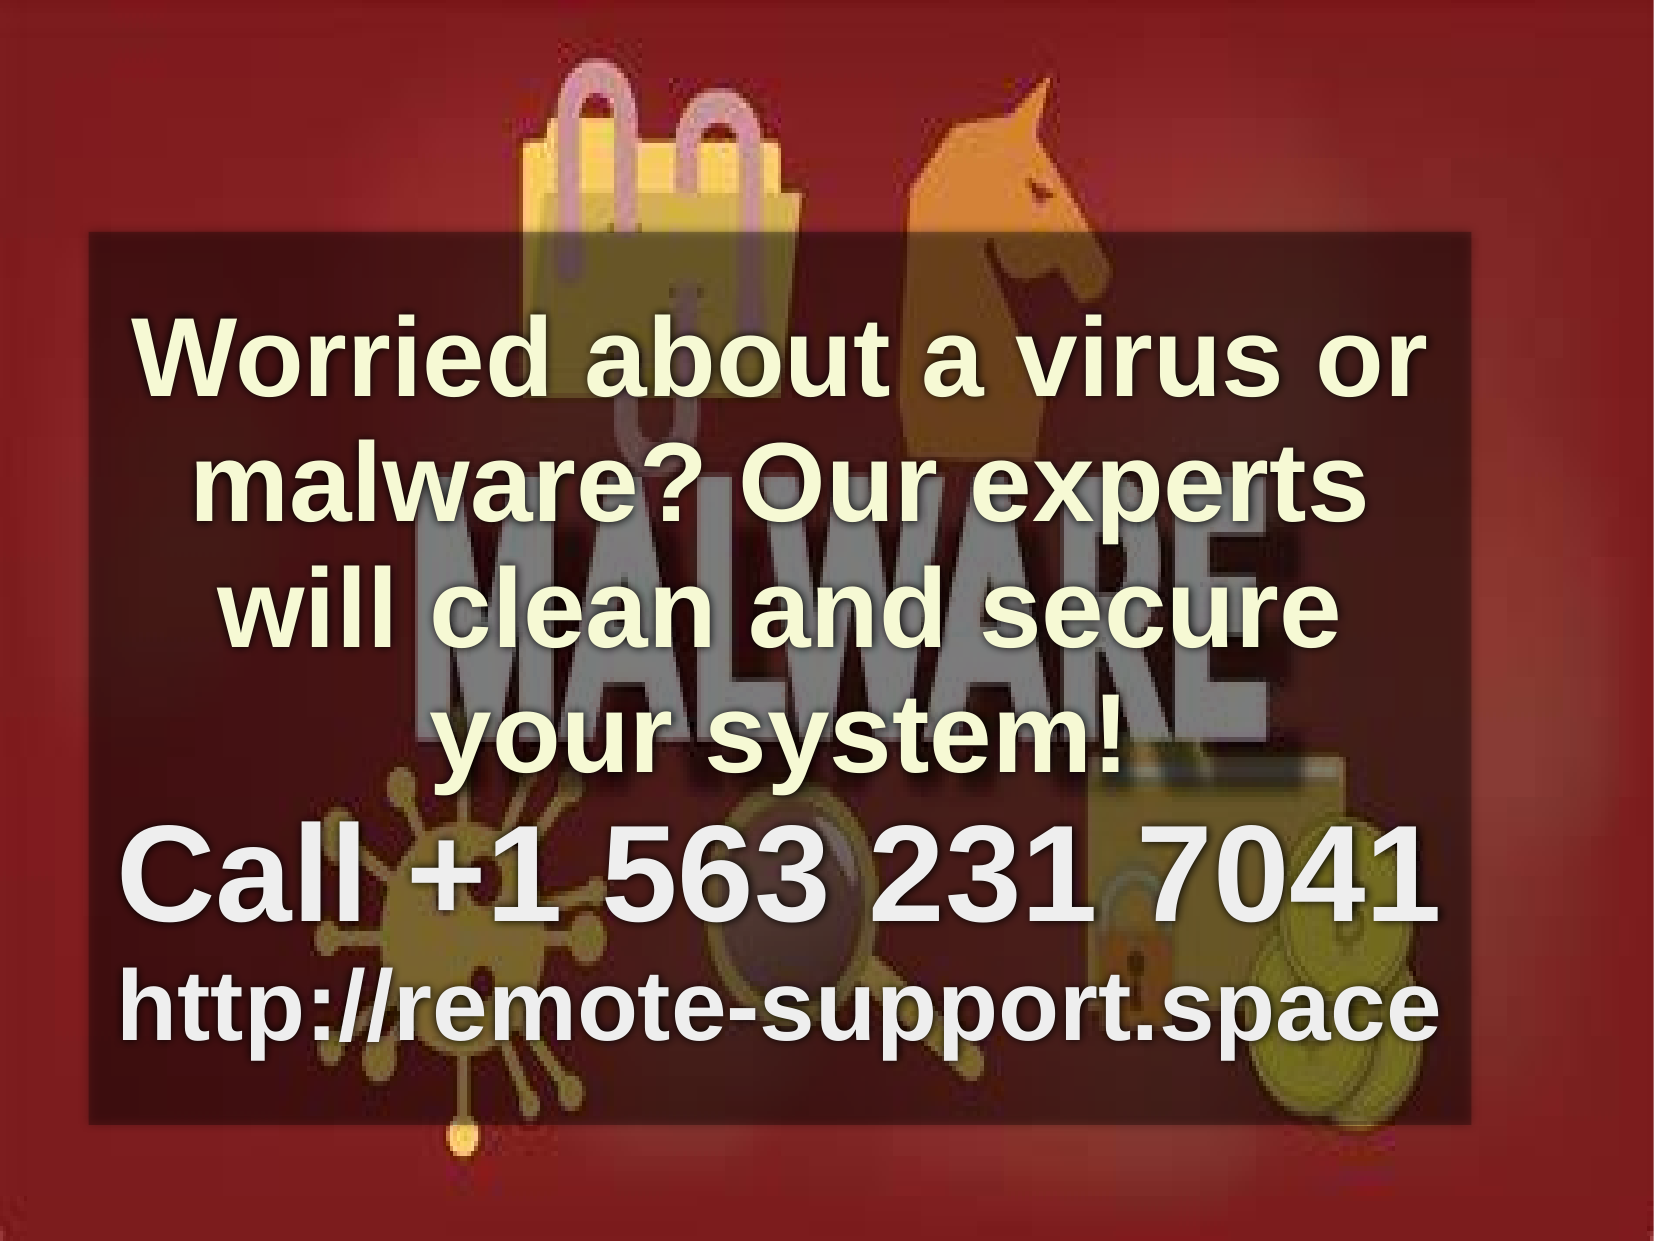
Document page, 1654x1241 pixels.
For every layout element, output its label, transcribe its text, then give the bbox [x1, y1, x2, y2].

picture [0, 0, 1654, 1241]
text_box Worried about a virus or malware? Our experts will clean and secure your system! Call +1 563 231 7041 http://remote-support.space [88, 231, 1472, 1125]
